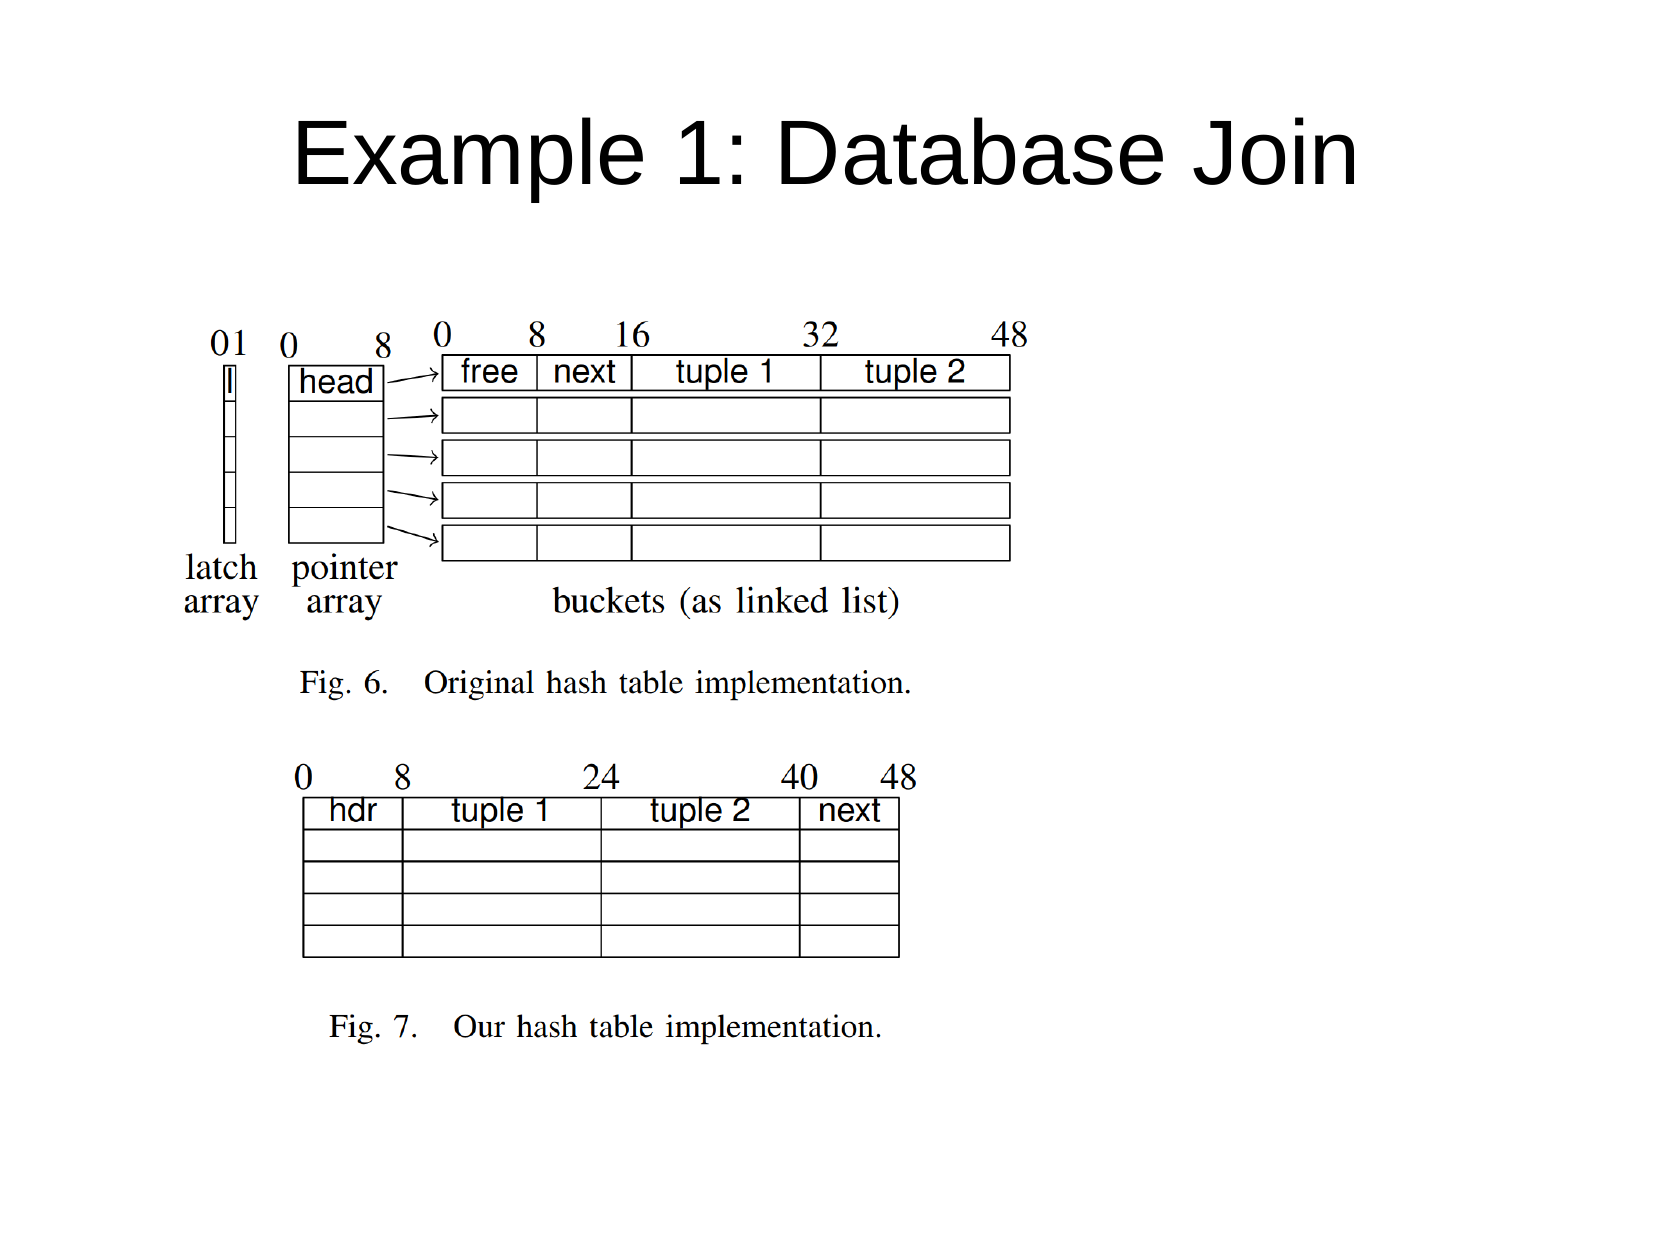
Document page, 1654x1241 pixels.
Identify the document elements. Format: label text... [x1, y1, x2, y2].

title Example 1: Database Join [82, 49, 1571, 257]
picture [150, 289, 1067, 1051]
list [86, 1012, 1576, 1160]
